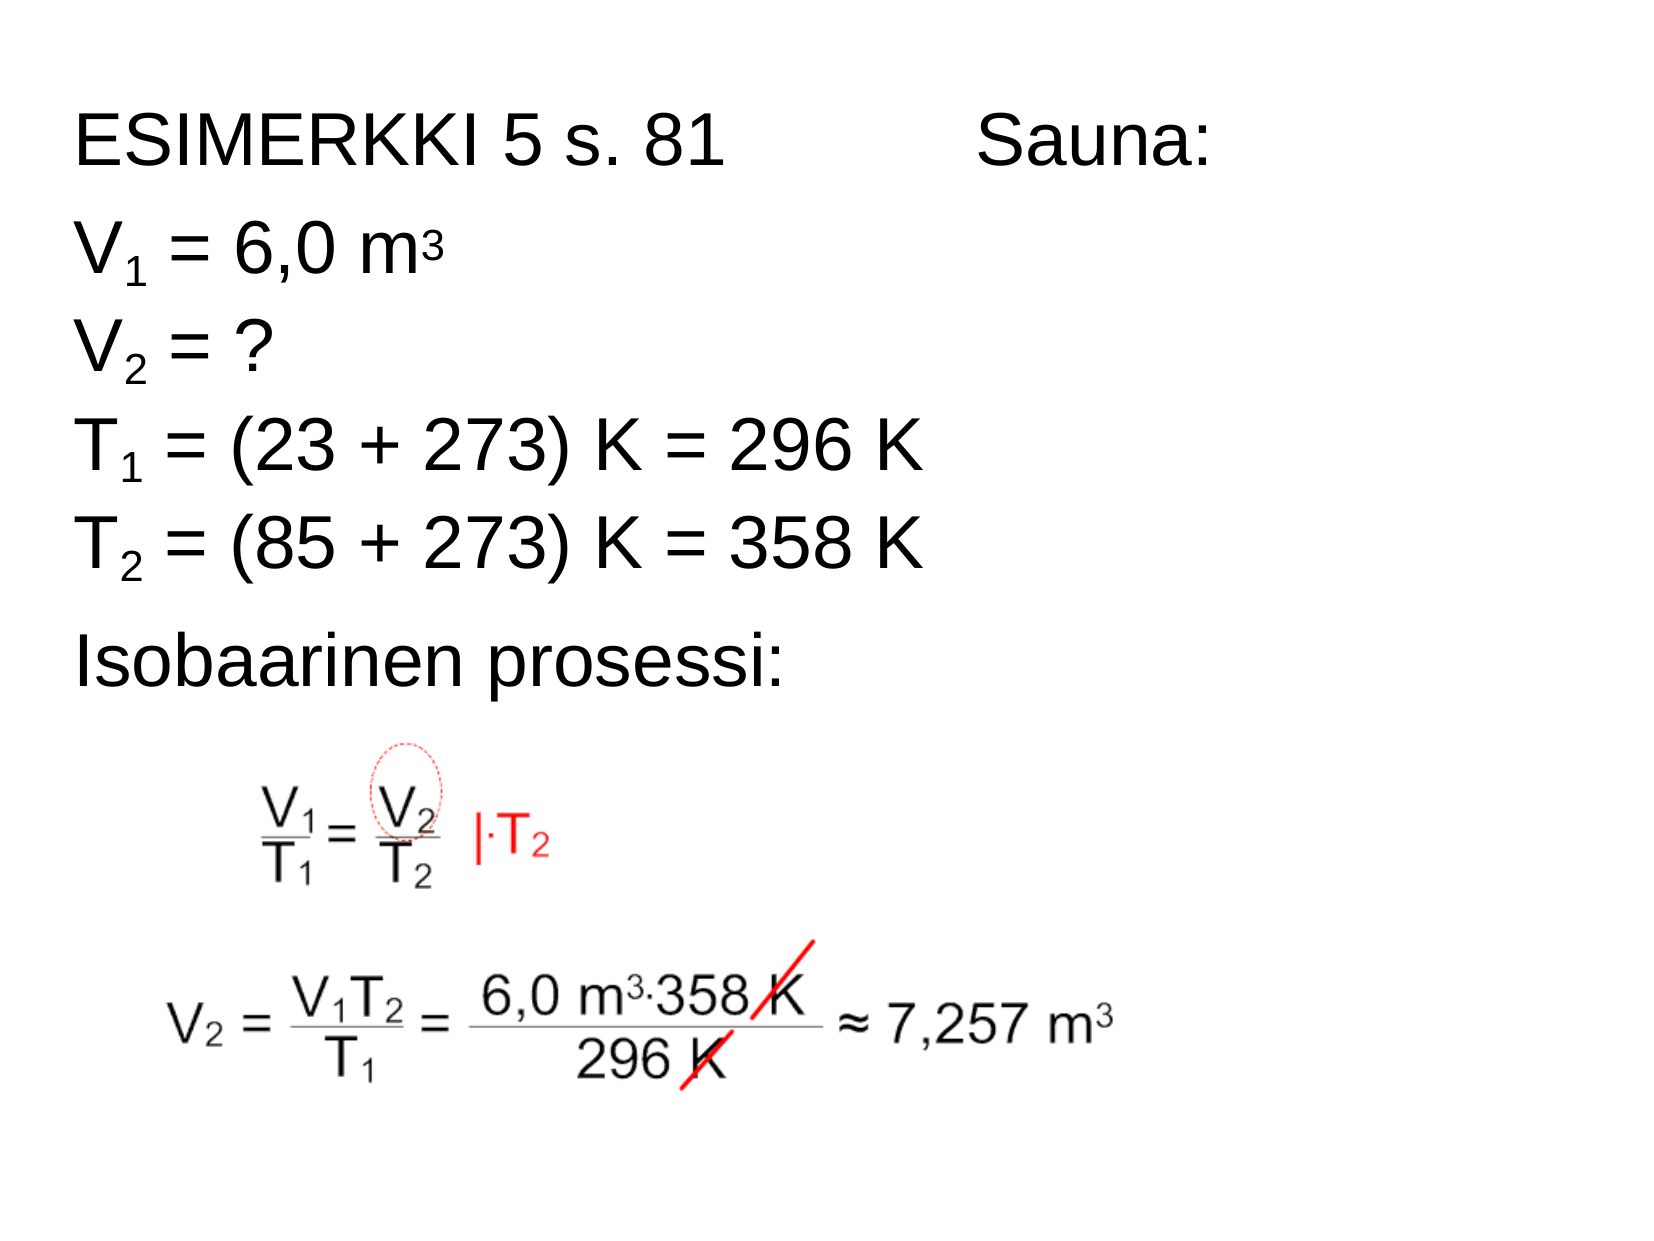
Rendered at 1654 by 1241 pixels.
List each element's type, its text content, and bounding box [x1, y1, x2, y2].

picture [118, 712, 1168, 1122]
text_box ESIMERKKI 5 s. 81 Sauna: V1 = 6,0 m3 V2 = ? T1 = (23 + 273) K = 296 K T2 = (85 + 273) K = 358 K Isobaarinen prosessi: [59, 82, 1230, 707]
